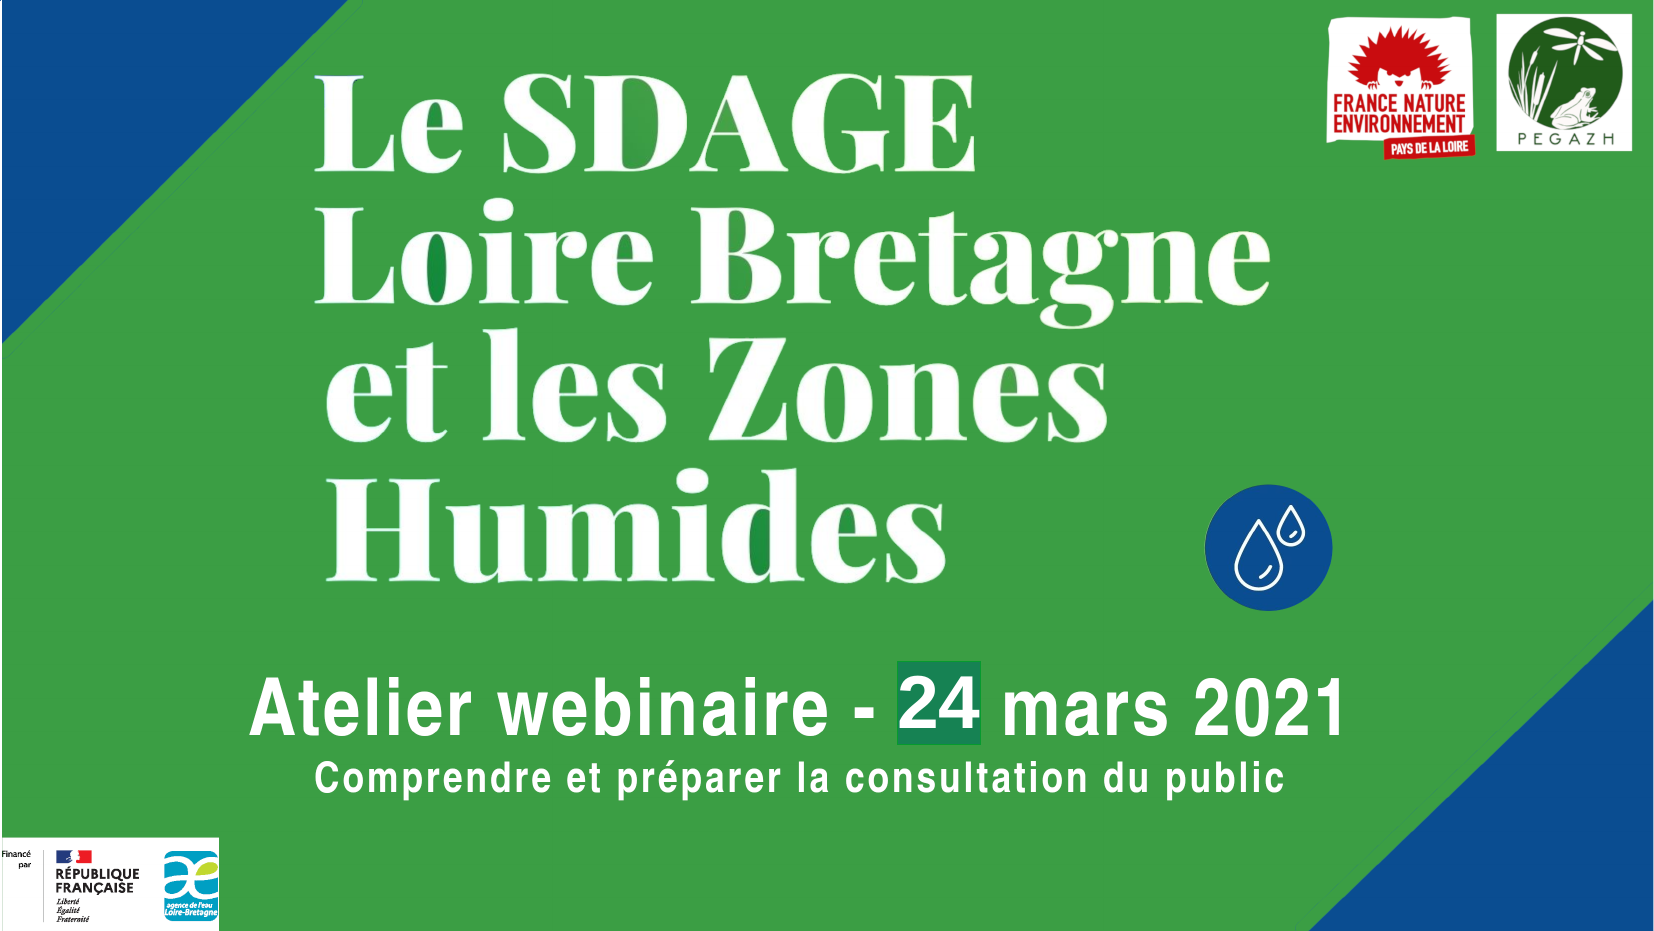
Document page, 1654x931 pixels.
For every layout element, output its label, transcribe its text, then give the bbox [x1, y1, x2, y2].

text_box 24 [897, 661, 981, 745]
picture [2, 0, 1654, 931]
